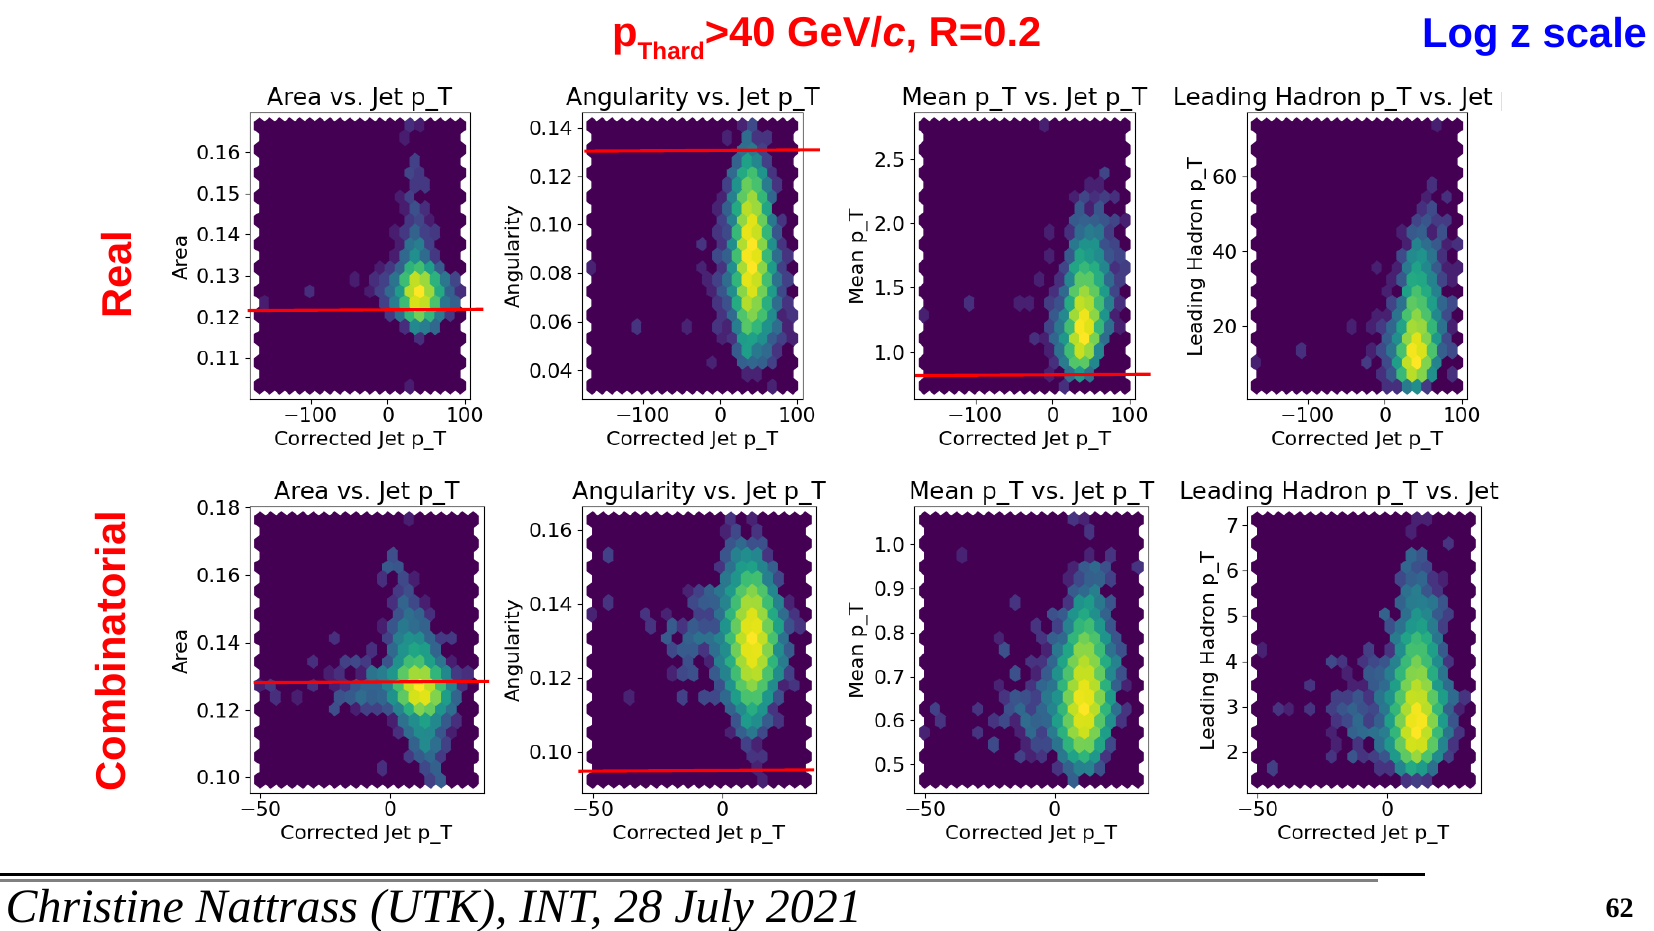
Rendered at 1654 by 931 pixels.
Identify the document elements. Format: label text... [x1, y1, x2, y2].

text_box Real [85, 146, 171, 334]
text_box pThard>40 GeV/c, R=0.2 [570, 0, 1083, 73]
text_box Log z scale [1176, 2, 1654, 88]
picture [151, 20, 1502, 865]
text_box Combinatorial [79, 476, 152, 806]
